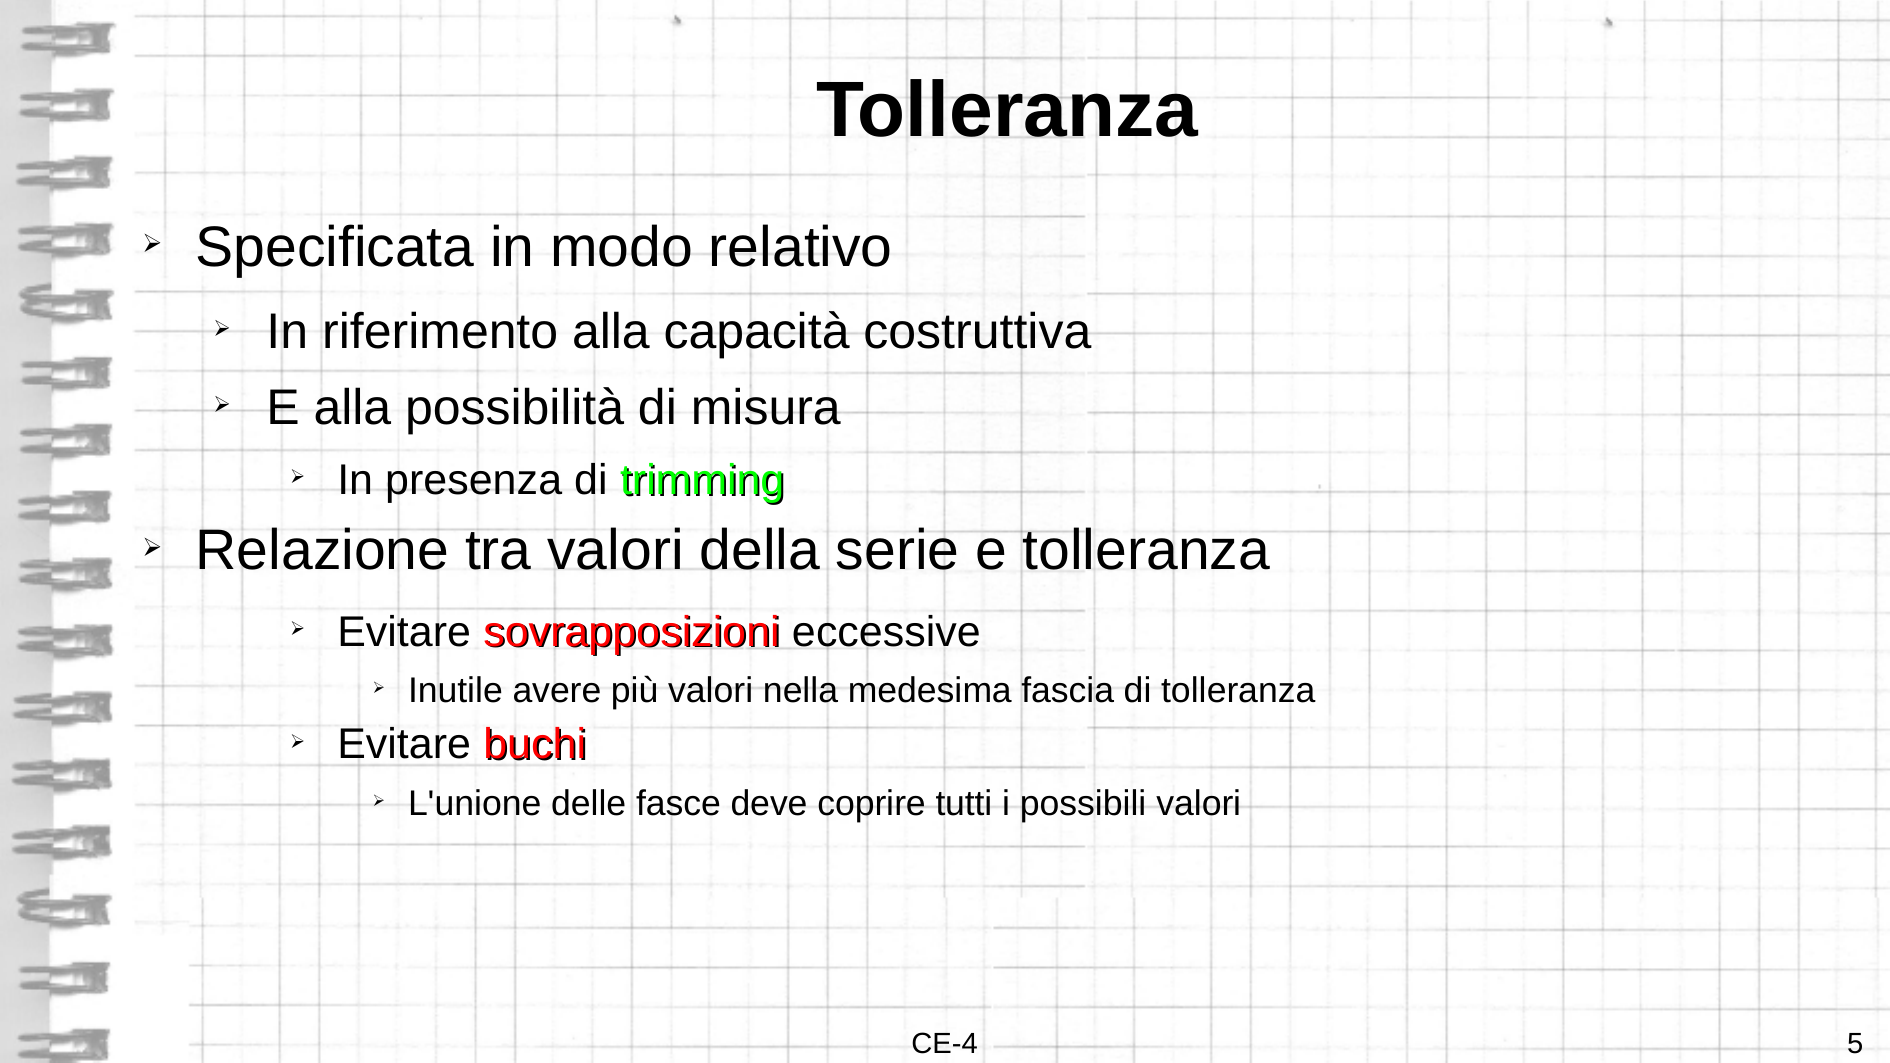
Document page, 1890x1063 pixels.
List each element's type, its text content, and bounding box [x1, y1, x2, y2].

picture [0, 0, 1890, 1063]
list Specificata in modo relativo In riferimento alla capacità costruttiva E alla possibilità di misura In presenza di trimming Relazione tra valori della serie e tolleranza Evitare sovrapposizioni eccessive Inutile avere più valori nella medesima fascia di tolleranza Evitare buchi L'unione delle fasce deve coprire tutti i possibili valori [124, 214, 1890, 832]
title Tolleranza [124, 20, 1890, 198]
